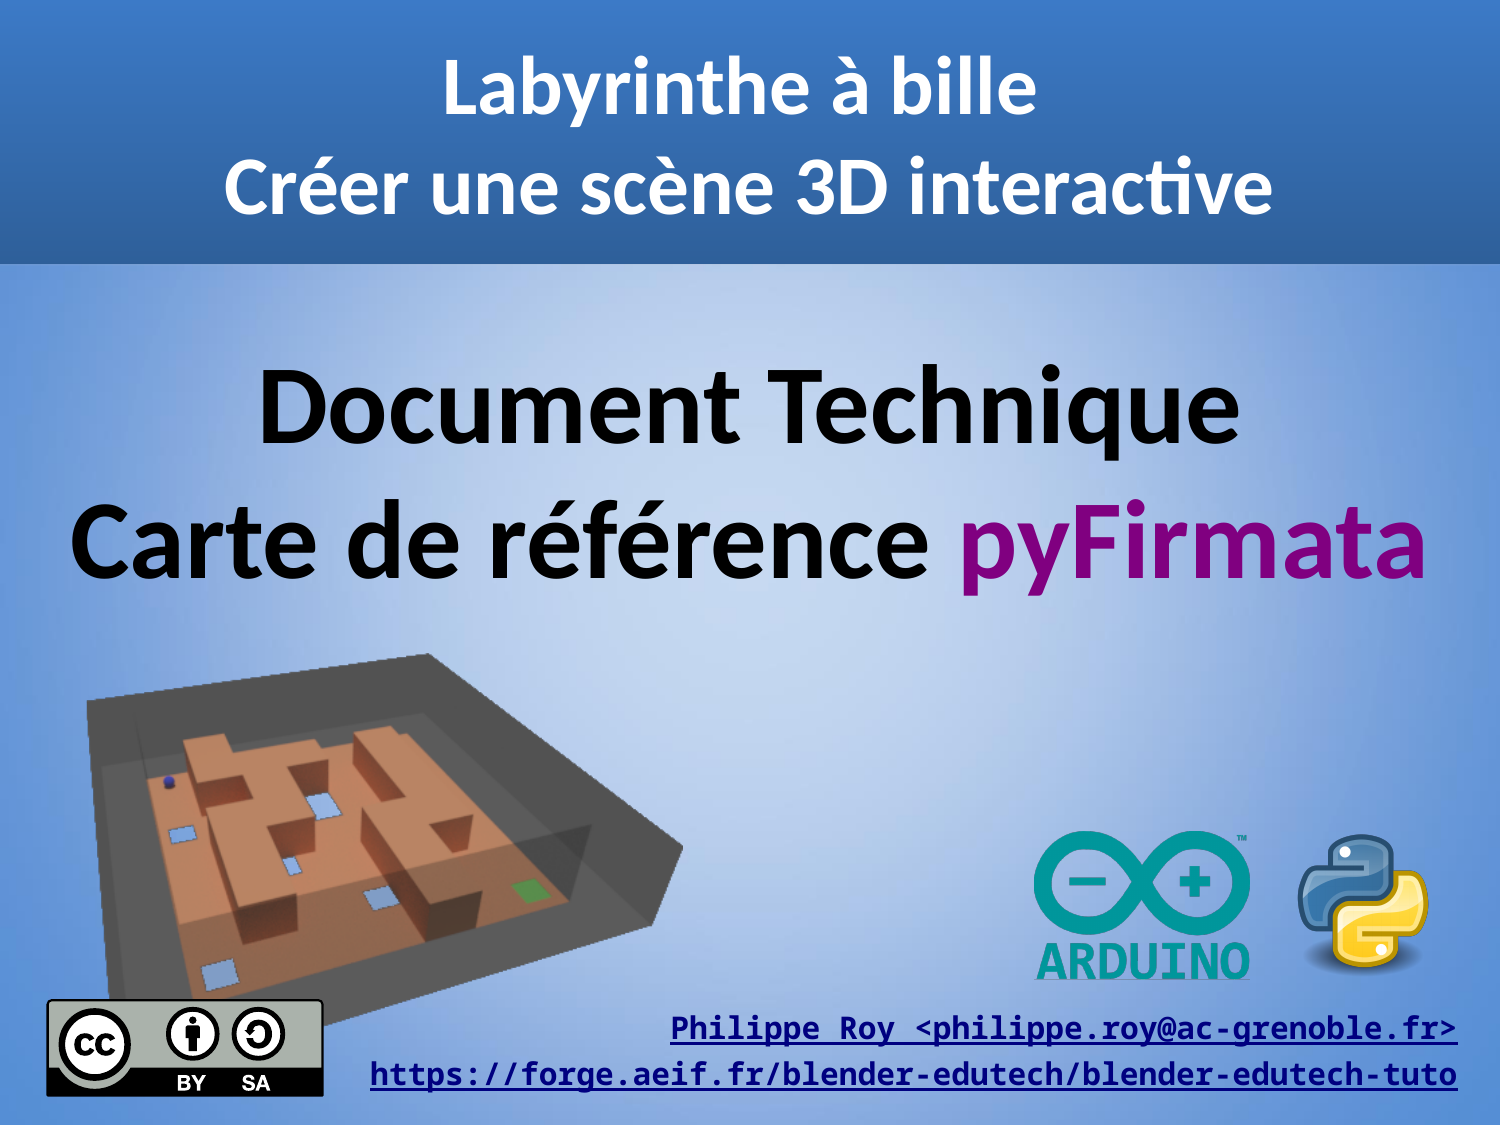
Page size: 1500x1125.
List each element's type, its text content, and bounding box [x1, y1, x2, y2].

title Labyrinthe à bille Créer une scène 3D interactive [0, 0, 1500, 264]
picture [0, 626, 1500, 1125]
text_box Philippe Roy <philippe.roy@ac-grenoble.fr> [338, 1004, 1473, 1051]
text_box https://forge.aeif.fr/blender-edutech/blender-edutech-tuto [338, 1051, 1473, 1097]
picture [0, 264, 1500, 323]
text_box Document Technique Carte de référence pyFirmata [0, 323, 1500, 626]
